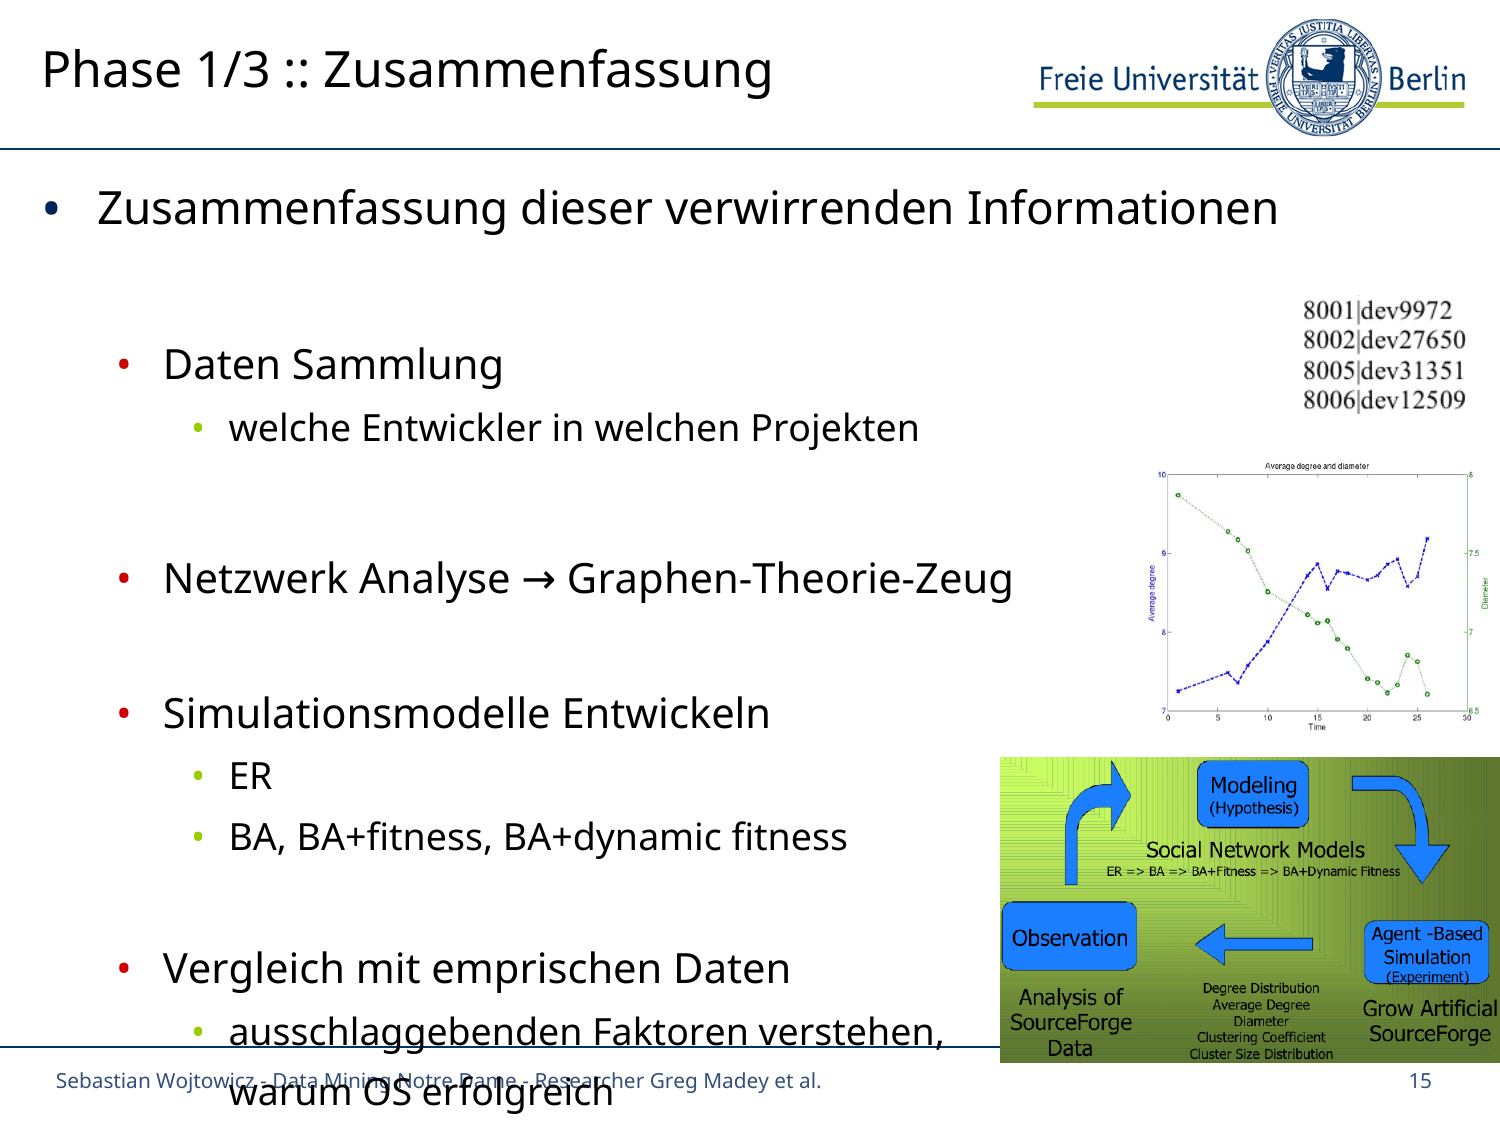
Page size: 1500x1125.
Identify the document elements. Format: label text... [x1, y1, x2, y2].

picture [1299, 295, 1477, 414]
picture [1033, 19, 1470, 137]
title Phase 1/3 :: Zusammenfassung [41, 0, 1016, 138]
picture [1000, 757, 1500, 1063]
picture [1447, 454, 1500, 739]
list Zusammenfassung dieser verwirrenden Informationen Daten Sammlung welche Entwickler in welchen Projekten Netzwerk Analyse → Graphen-Theorie-Zeug Simulationsmodelle Entwickeln ER BA, BA+fitness, BA+dynamic fitness Vergleich mit emprischen Daten ausschlaggebenden Faktoren verstehen, warum OS erfolgreich [41, 175, 1447, 1039]
